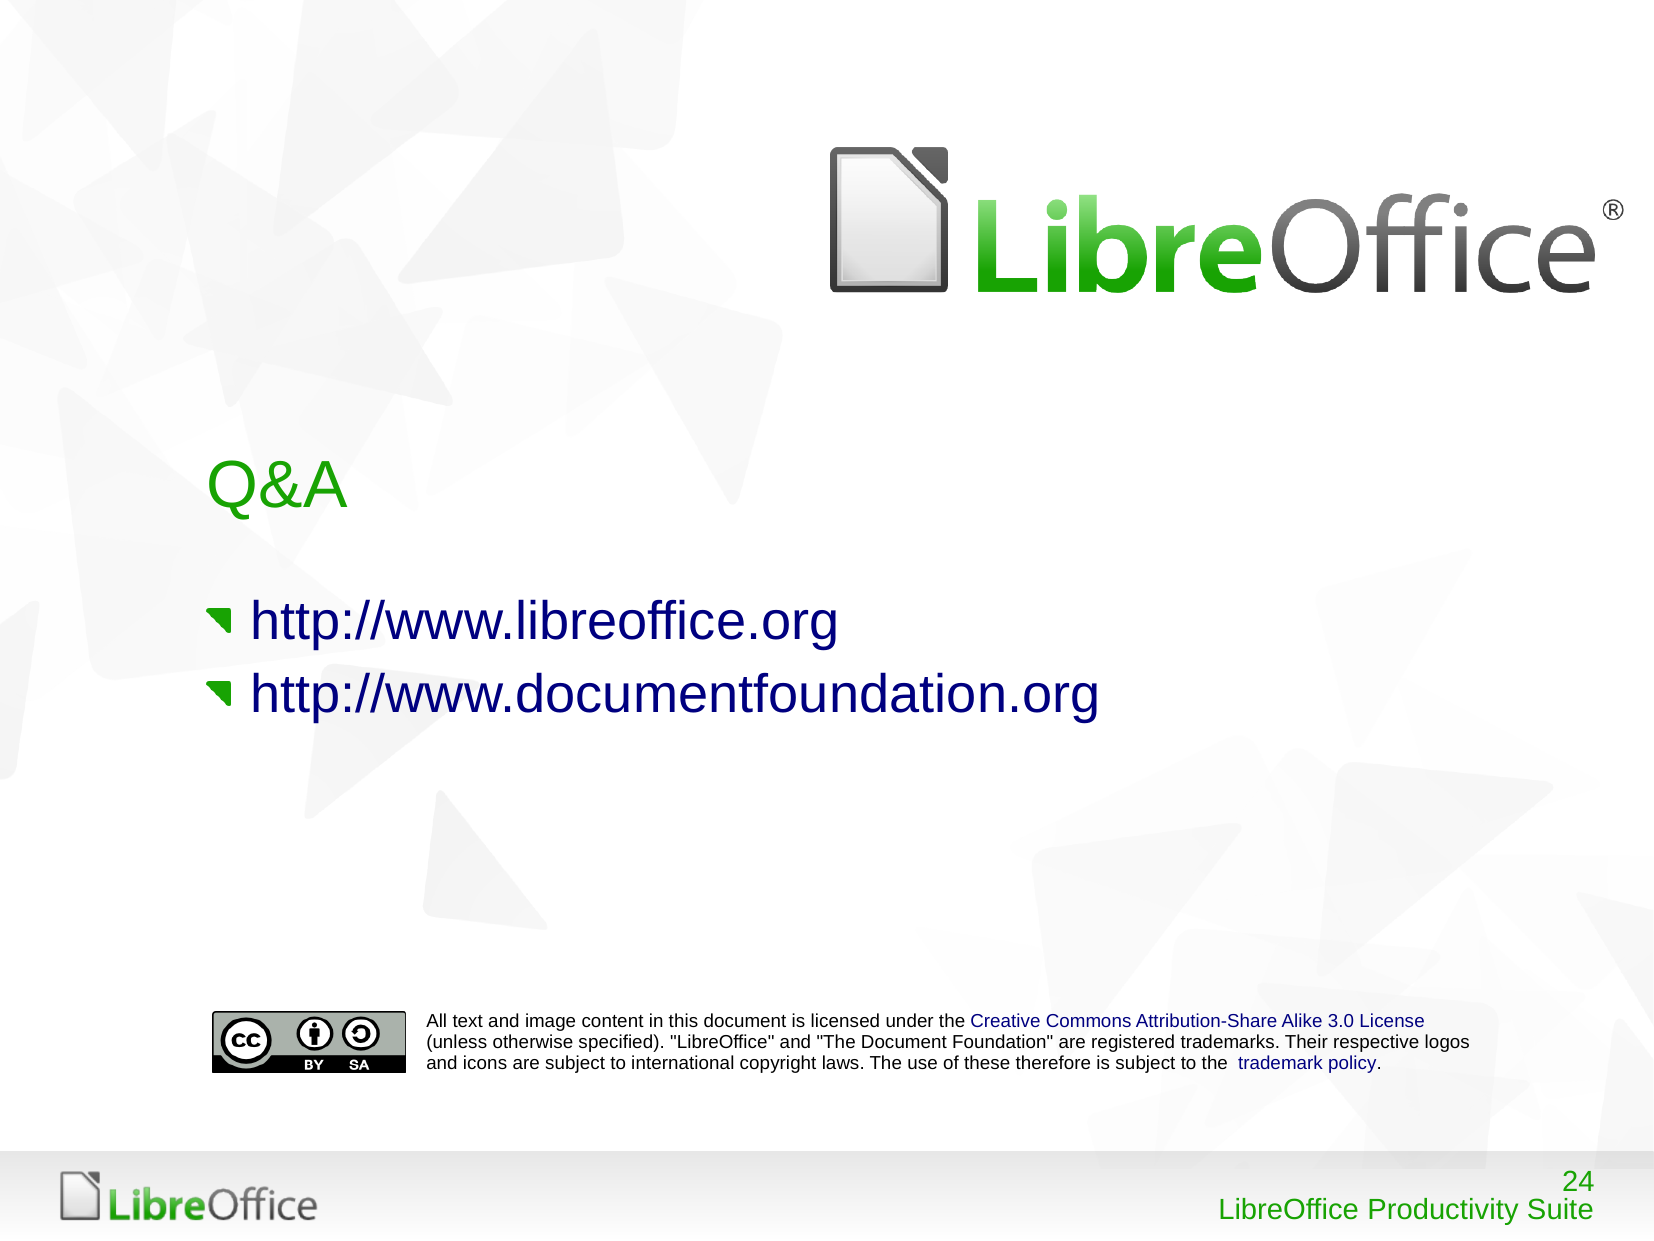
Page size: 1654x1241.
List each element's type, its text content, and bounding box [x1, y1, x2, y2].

picture [915, 548, 1654, 1169]
picture [212, 1011, 406, 1073]
picture [0, 0, 1654, 930]
picture [41, 1152, 337, 1240]
title Q&A [206, 395, 1477, 573]
list http://www.libreoffice.org http://www.documentfoundation.org [206, 590, 1477, 945]
